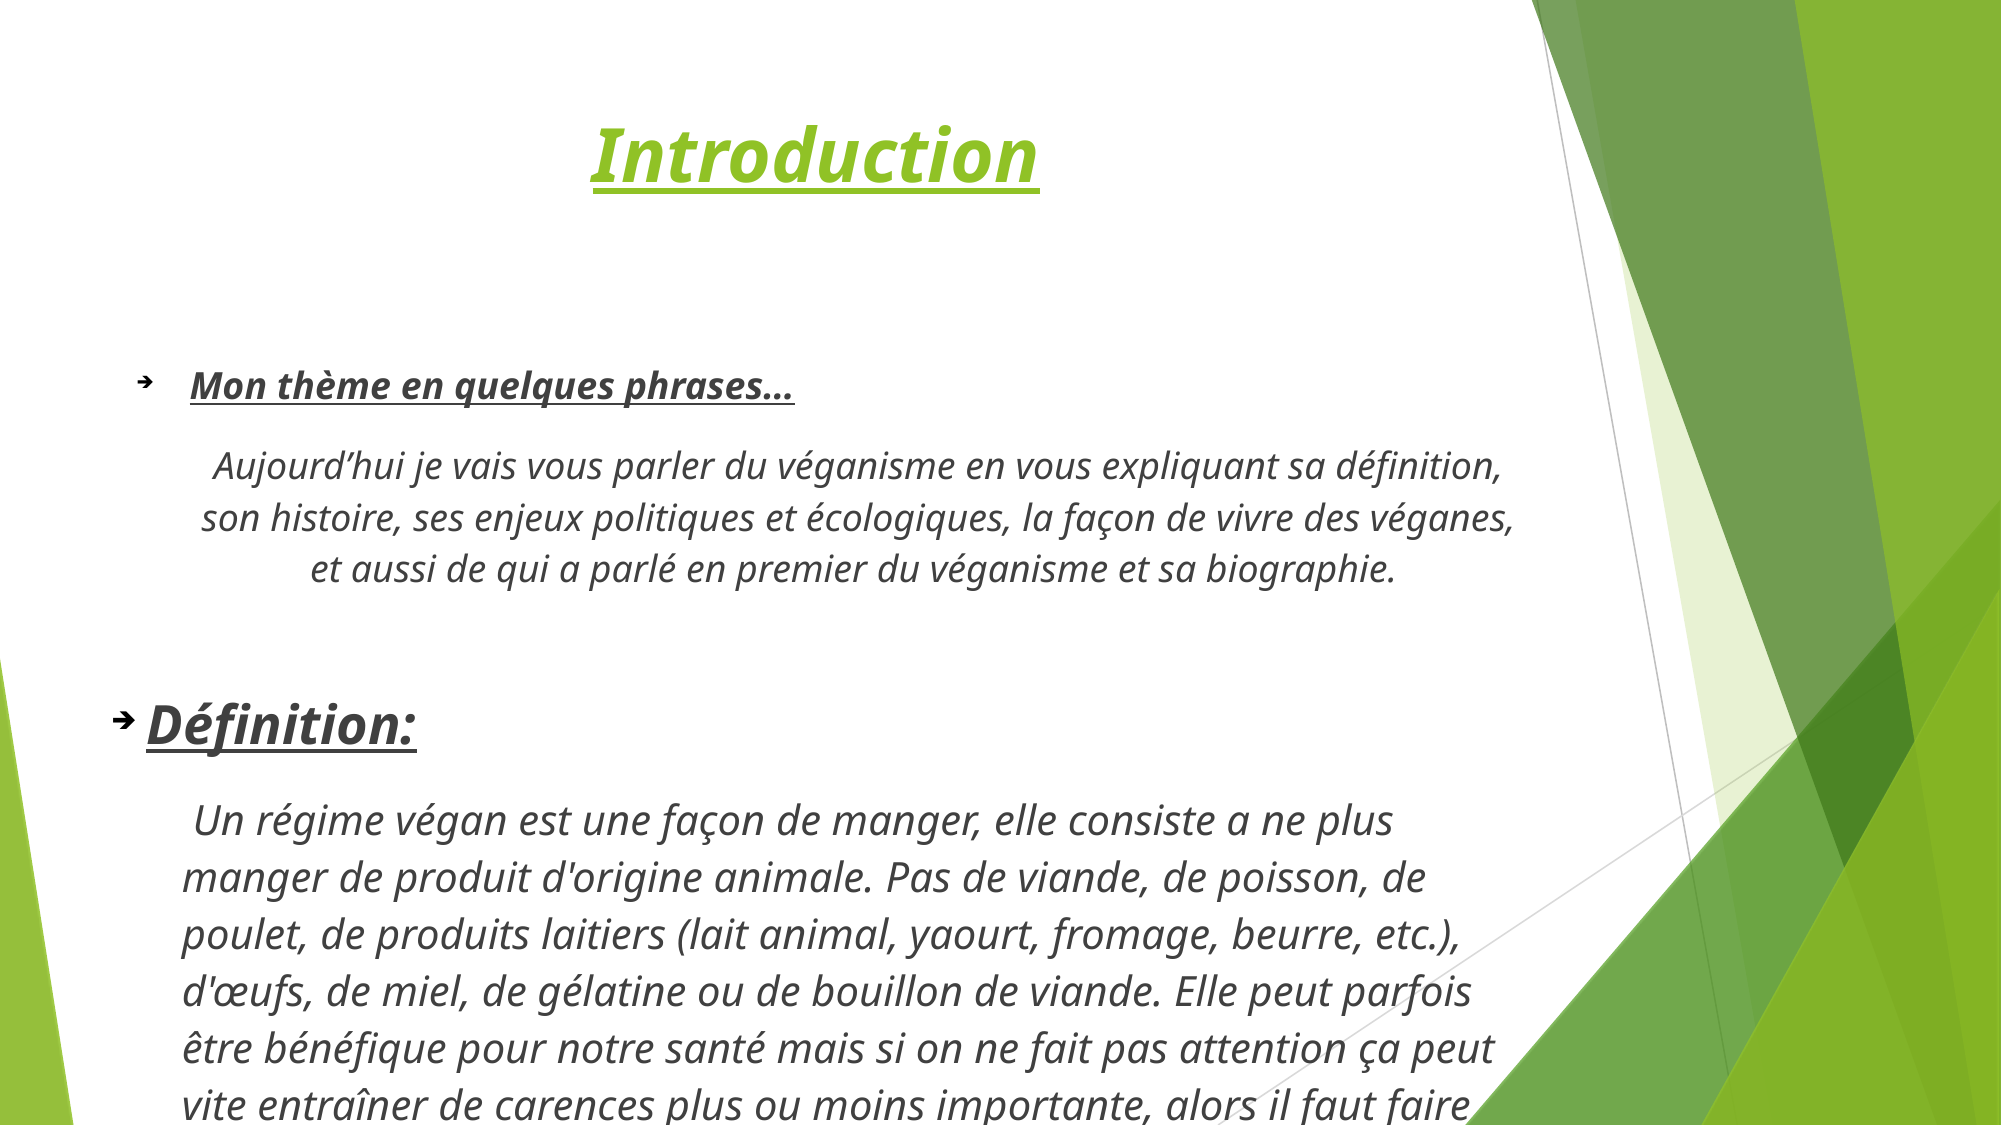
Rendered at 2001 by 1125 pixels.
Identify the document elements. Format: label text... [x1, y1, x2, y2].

list Mon thème en quelques phrases… Aujourd’hui je vais vous parler du véganisme en vous expliquant sa définition, son histoire, ses enjeux politiques et écologiques, la façon de vivre des véganes, et aussi de qui a parlé en premier du véganisme et sa biographie. [118, 359, 1529, 664]
title Introduction [111, 99, 1522, 317]
list Définition: Un régime végan est une façon de manger, elle consiste a ne plus manger de produit d'origine animale. Pas de viande, de poisson, de poulet, de produits laitiers (lait animal, yaourt, fromage, beurre, etc.), d'œufs, de miel, de gélatine ou de bouillon de viande. Elle peut parfois être bénéfique pour notre santé mais si on ne fait pas attention ça peut vite entraîner de carences plus ou moins importante, alors il faut faire attention pour ne pas mettre notre santé en danger. [111, 686, 1522, 991]
